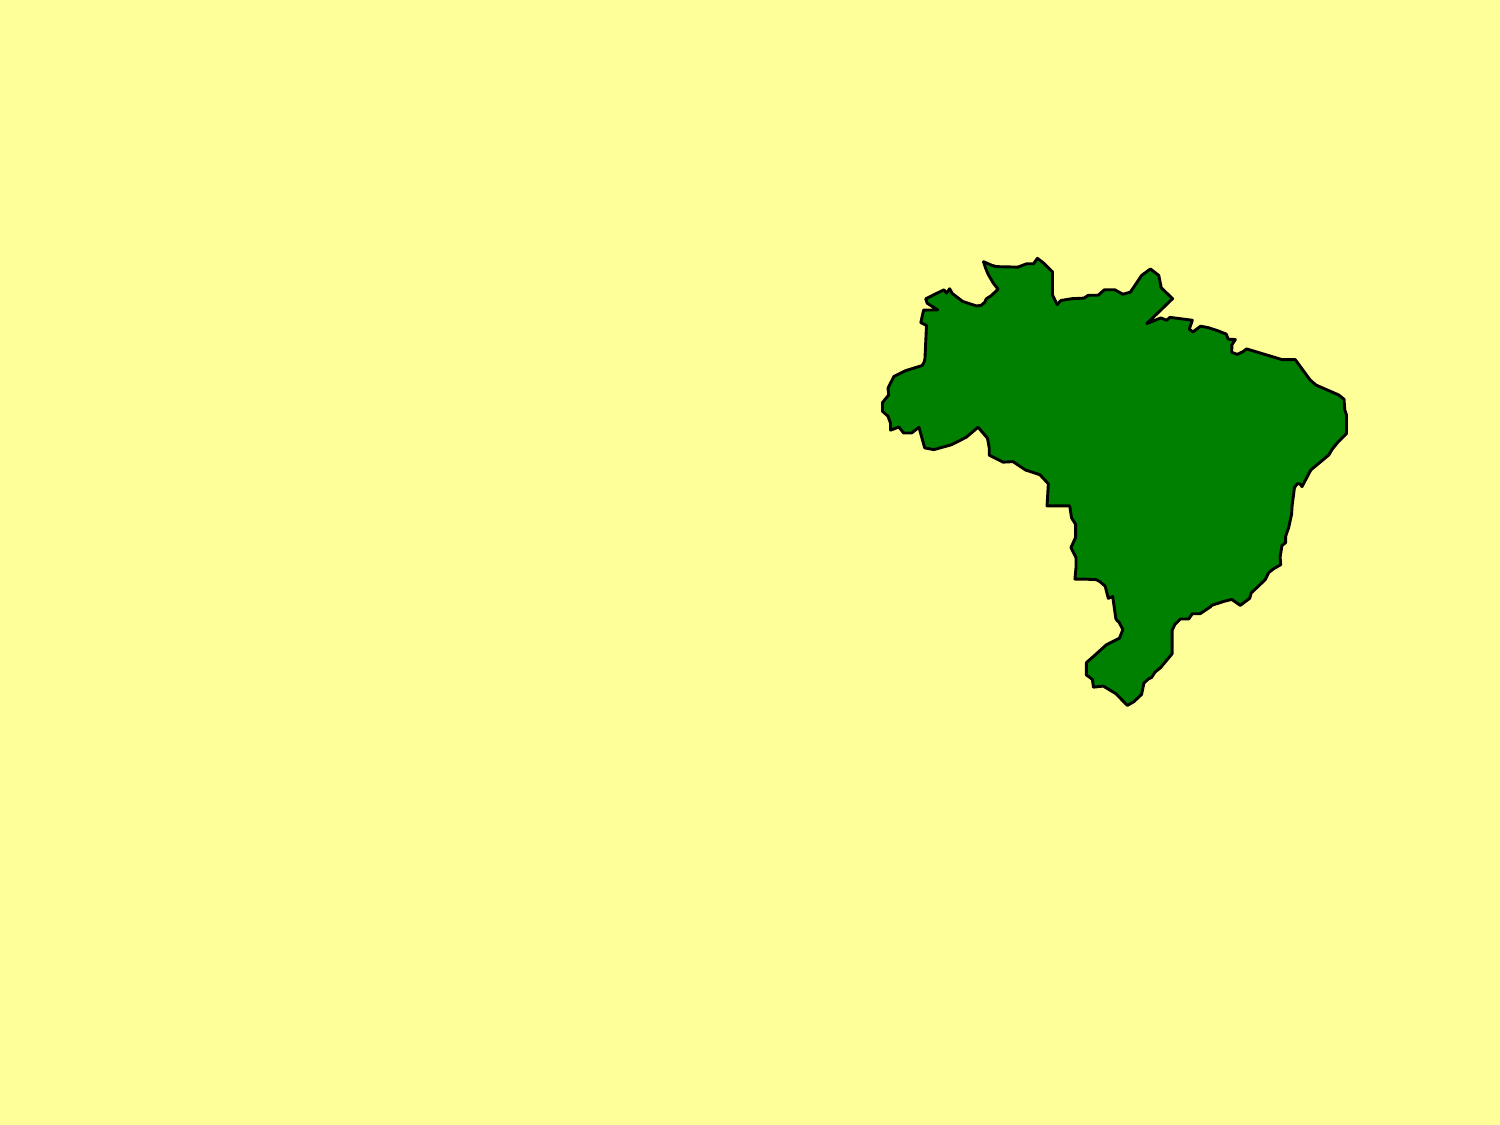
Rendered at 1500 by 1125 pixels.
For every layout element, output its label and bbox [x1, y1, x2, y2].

text_box [882, 258, 1347, 706]
